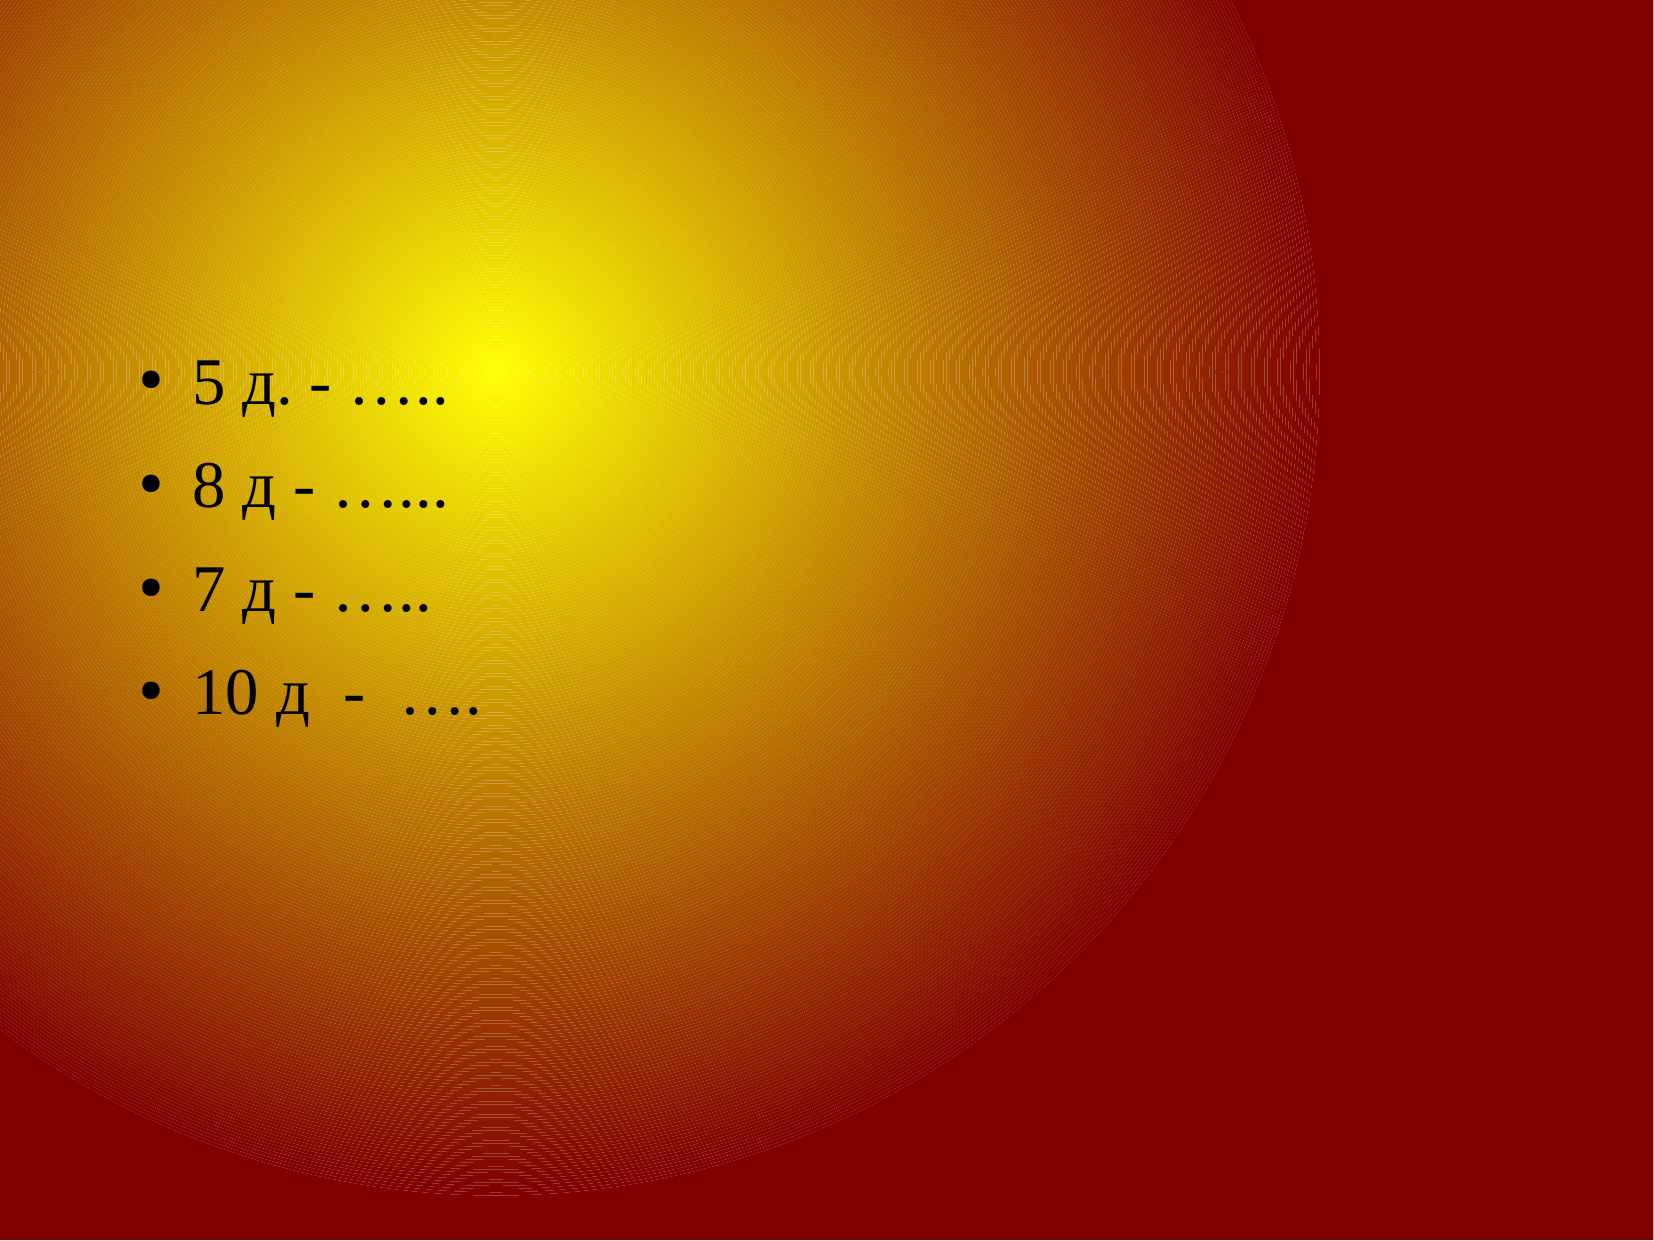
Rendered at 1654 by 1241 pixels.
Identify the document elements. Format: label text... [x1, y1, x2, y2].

list 5 д. - ….. 8 д - …... 7 д - ….. 10 д - …. [121, 344, 1534, 1127]
